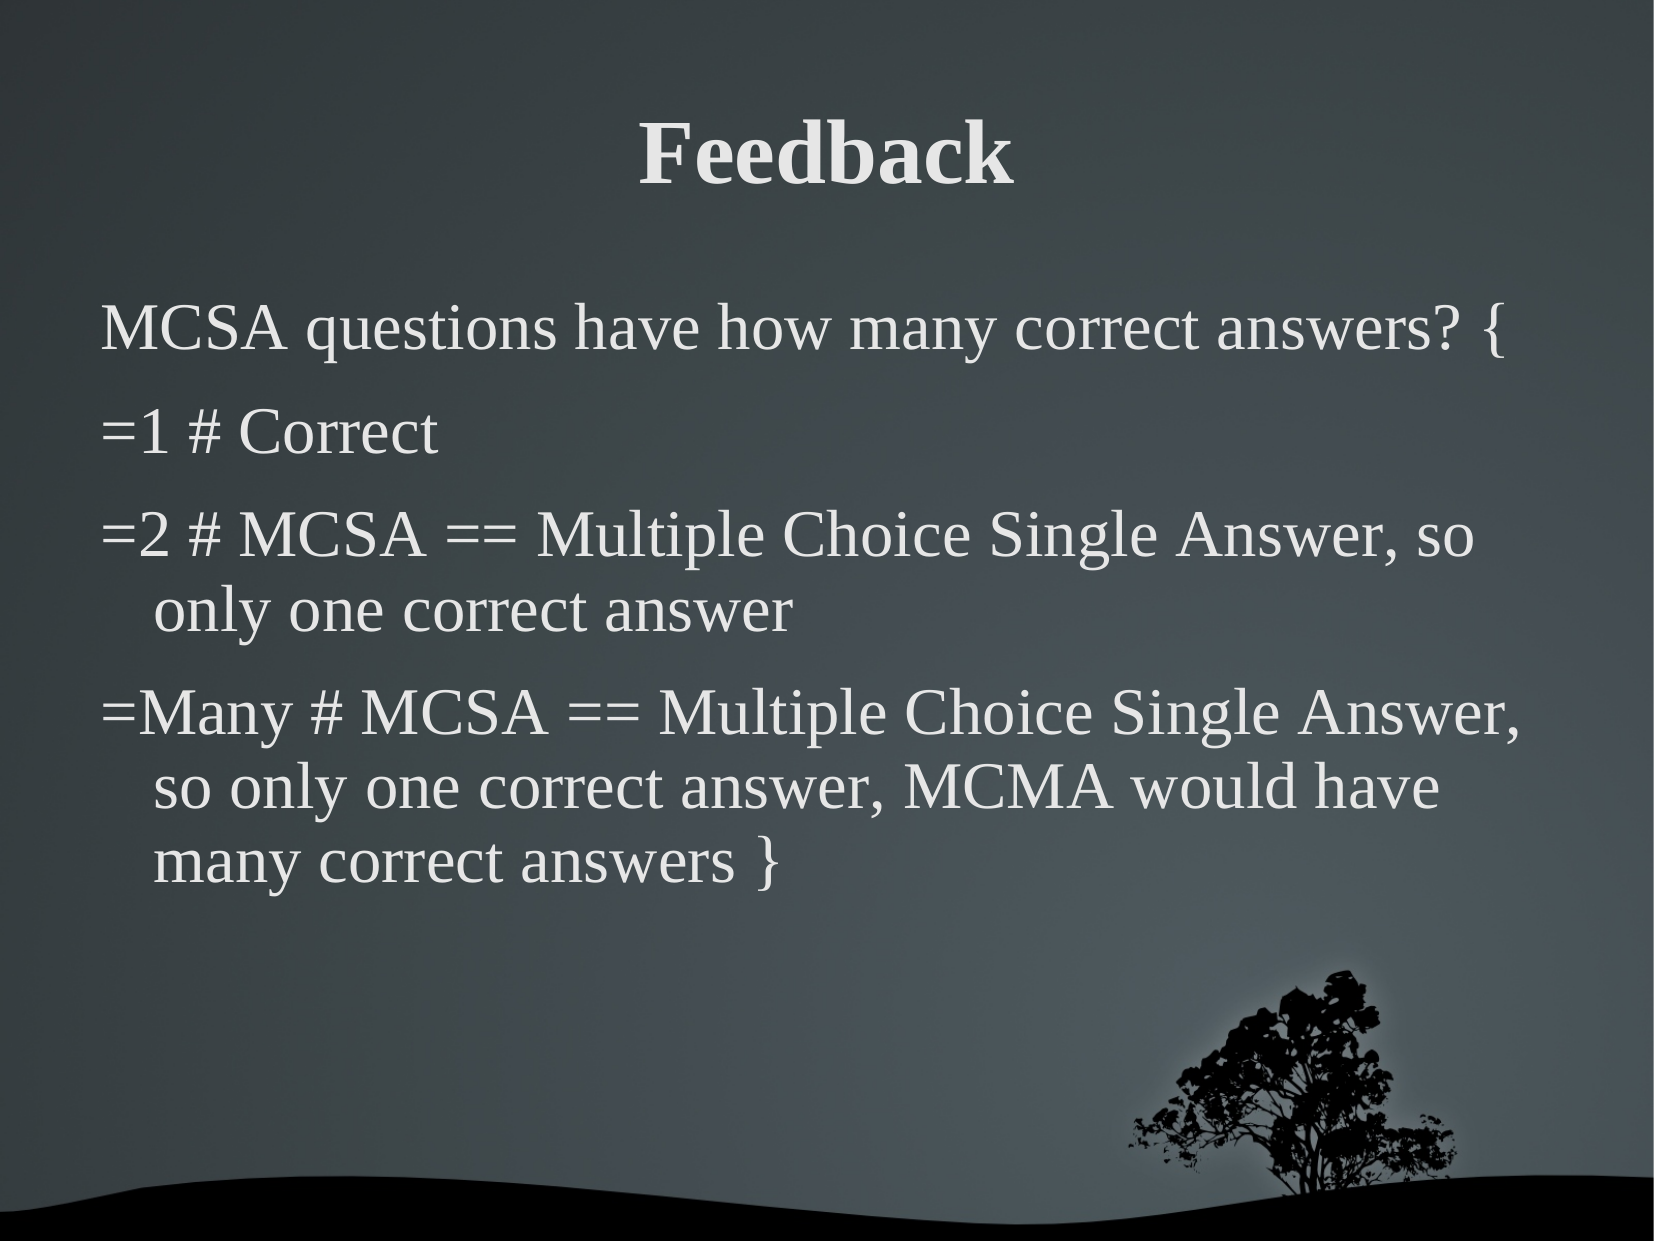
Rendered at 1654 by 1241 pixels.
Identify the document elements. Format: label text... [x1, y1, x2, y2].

title Feedback [82, 56, 1571, 250]
list MCSA questions have how many correct answers? { =1 # Correct =2 # MCSA == Multiple Choice Single Answer, so only one correct answer =Many # MCSA == Multiple Choice Single Answer, so only one correct answer, MCMA would have many correct answers } [82, 290, 1571, 1094]
picture [0, 0, 1654, 1241]
